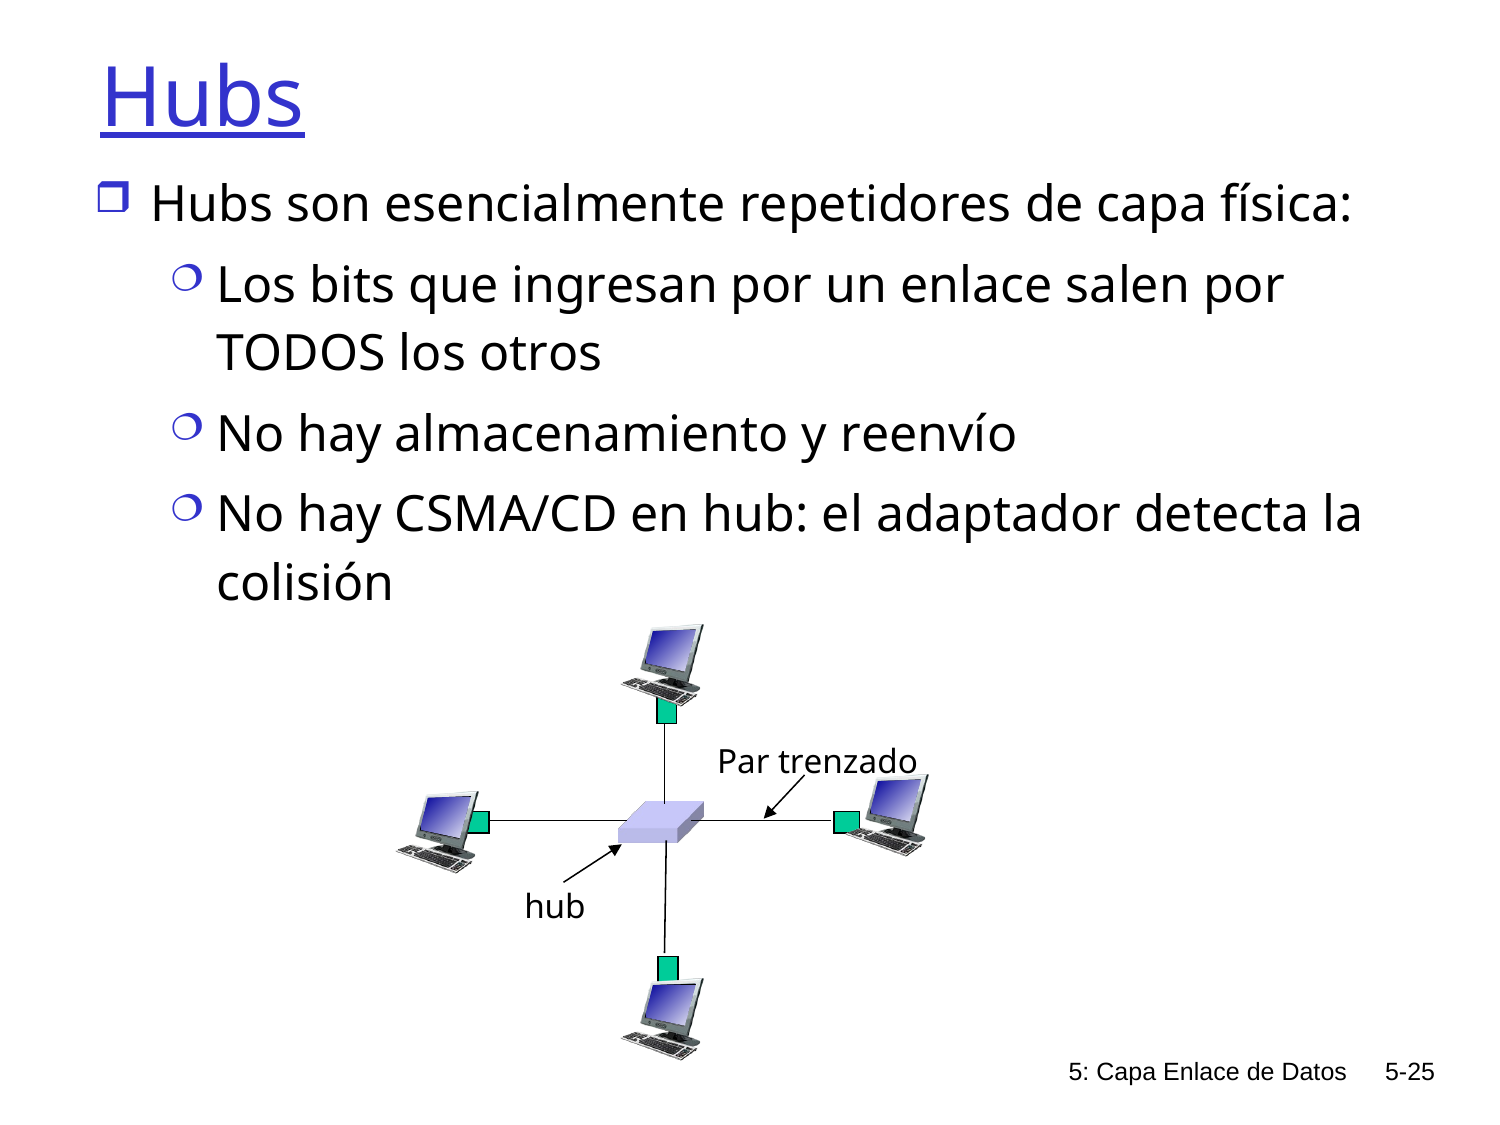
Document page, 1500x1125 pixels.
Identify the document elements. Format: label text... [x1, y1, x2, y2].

picture [600, 974, 706, 1067]
text_box [869, 779, 922, 822]
picture [600, 620, 706, 713]
picture [375, 787, 481, 880]
picture [825, 770, 931, 863]
text_box [618, 801, 703, 843]
text_box [644, 983, 697, 1026]
text_box Par trenzado [702, 732, 934, 788]
list Hubs son esencialmente repetidores de capa física: Los bits que ingresan por un enlace salen por TODOS los otros No hay almacenamiento y reenvío No hay CSMA/CD en hub: el adaptador detecta la colisión [79, 160, 1432, 544]
text_box [419, 796, 472, 839]
text_box hub [509, 877, 601, 934]
title Hubs [85, 0, 1361, 160]
text_box [644, 629, 697, 672]
